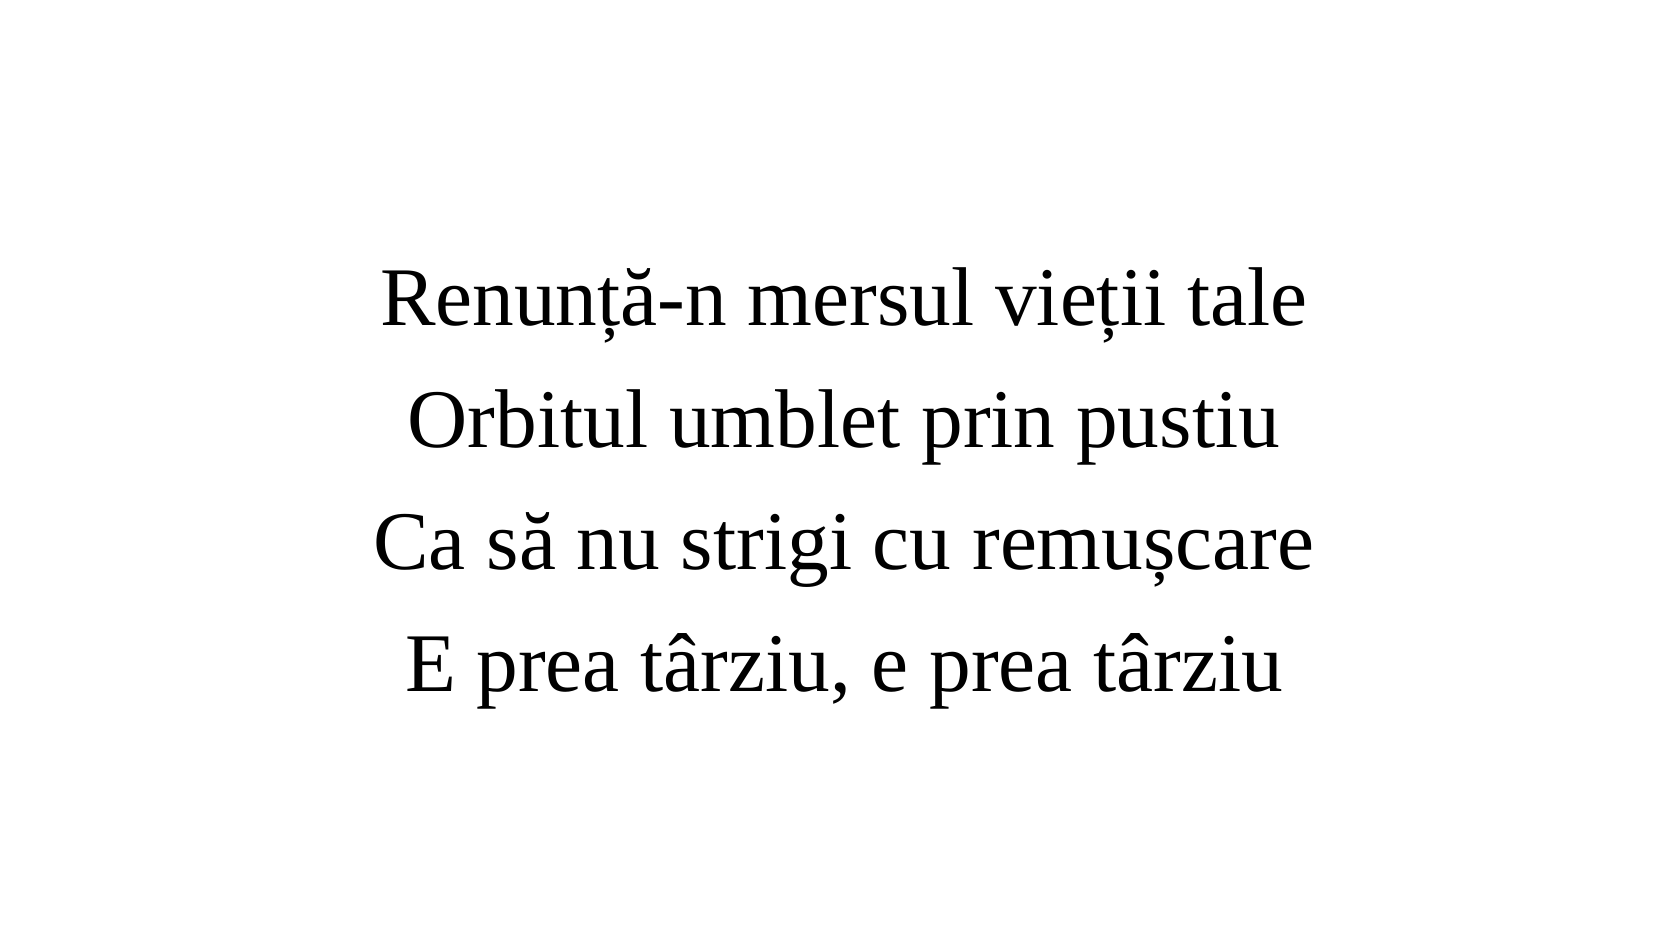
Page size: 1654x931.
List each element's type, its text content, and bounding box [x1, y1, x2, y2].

subtitle Renunță-n mersul vieții tale Orbitul umblet prin pustiu Ca să nu strigi cu remușcare E prea târziu, e prea târziu [153, 238, 1536, 713]
